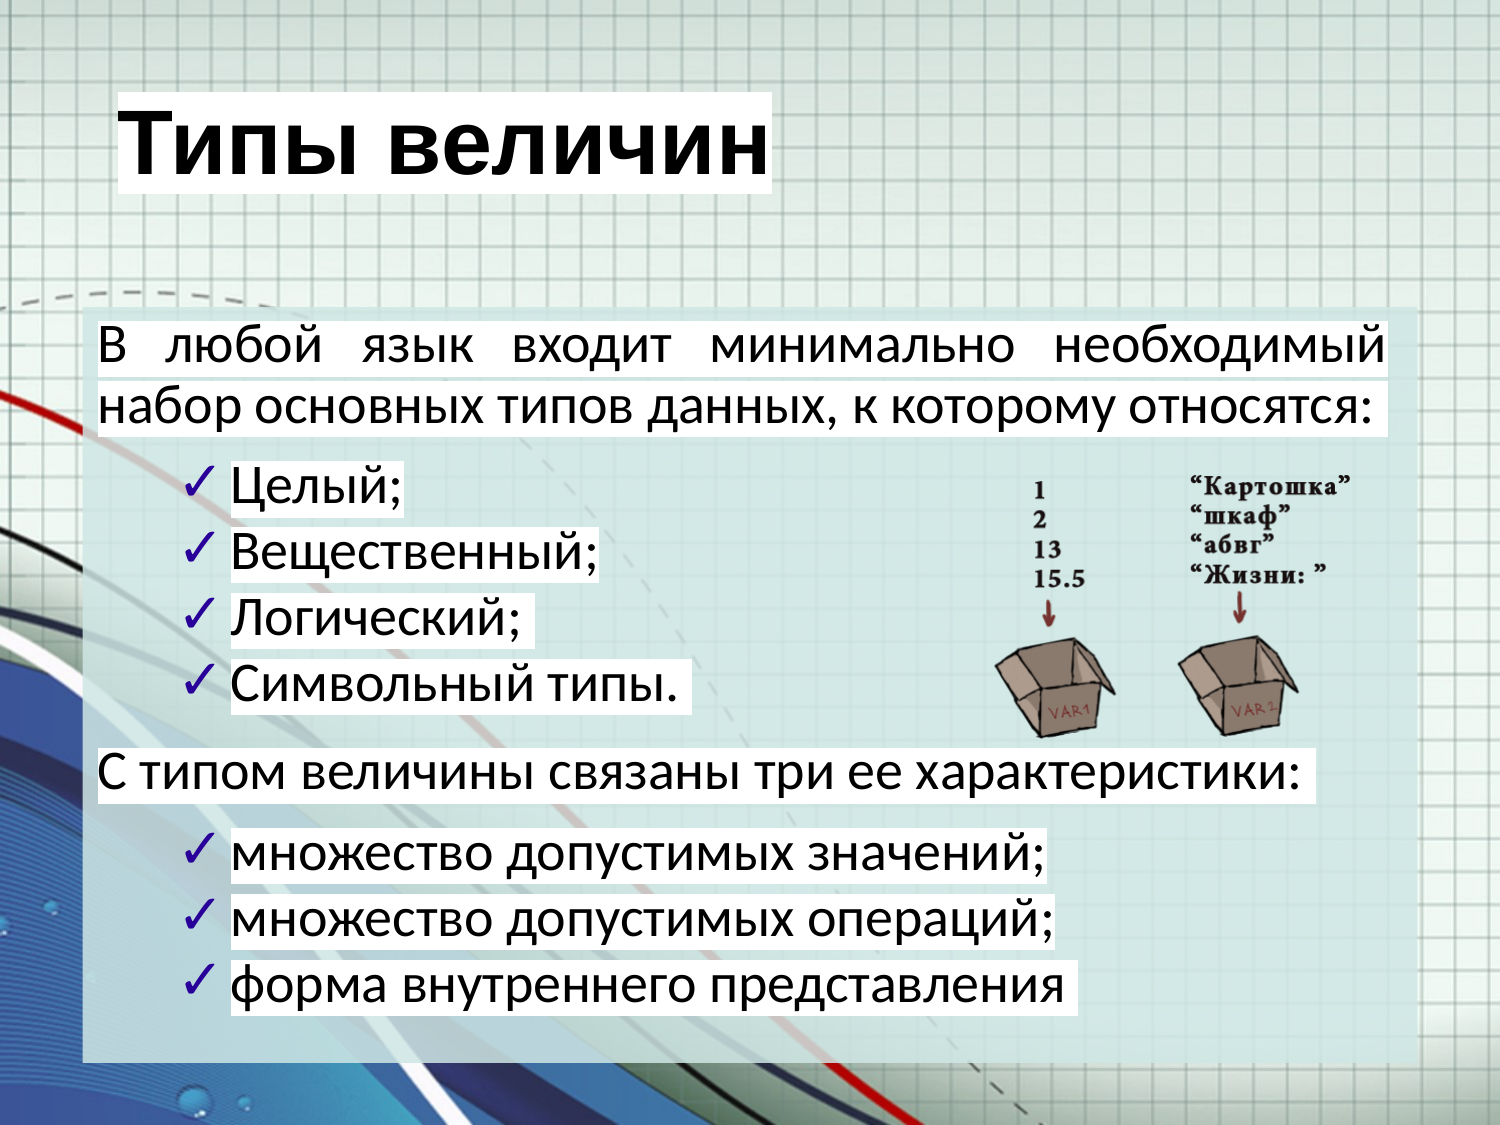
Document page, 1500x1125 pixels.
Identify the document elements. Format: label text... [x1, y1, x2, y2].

list [103, 299, 735, 307]
picture [0, 0, 1500, 1125]
list В любой язык входит минимально необходимый набор основных типов данных, к которому относятся: Целый; Вещественный; Логический; Символьный типы. С типом величины связаны три ее характеристики: множество допустимых значений; множество допустимых операций; форма внутреннего представления [82, 307, 1418, 1063]
title Типы величин [103, 32, 1397, 258]
